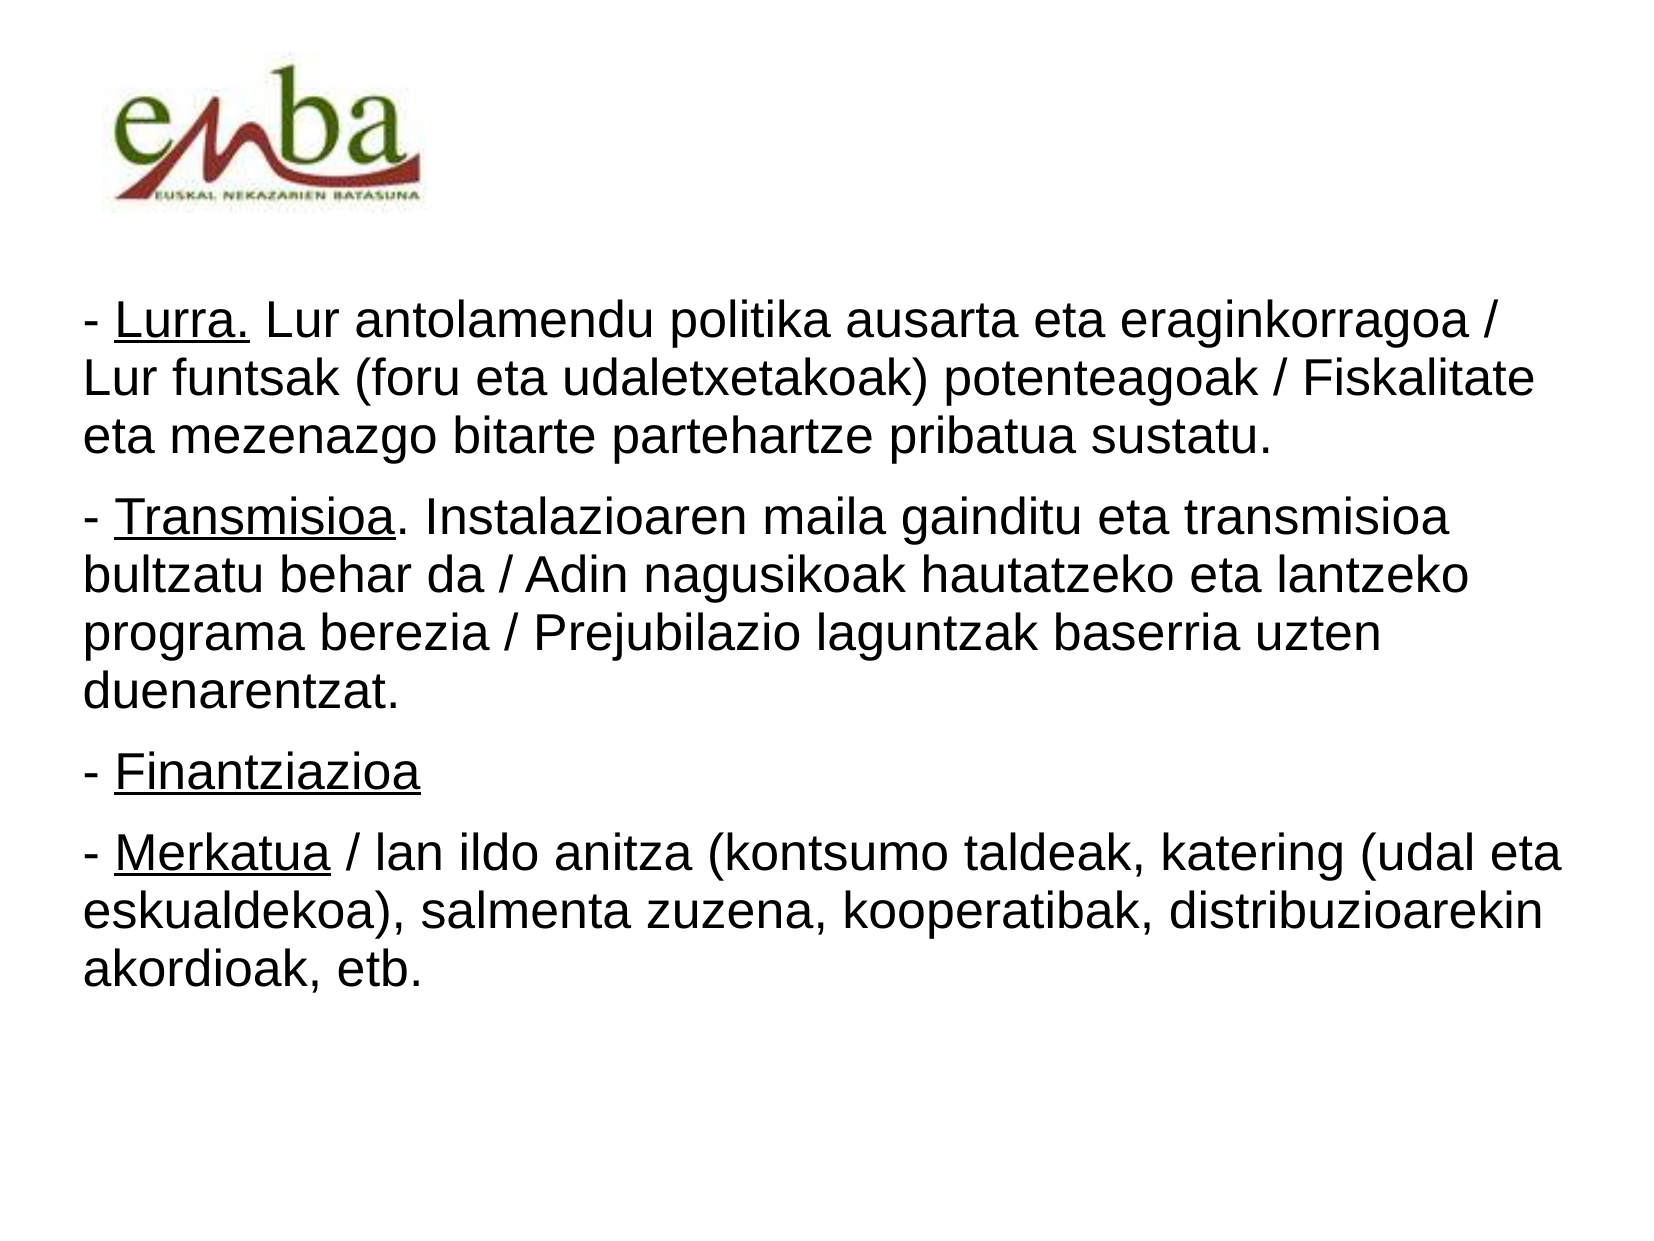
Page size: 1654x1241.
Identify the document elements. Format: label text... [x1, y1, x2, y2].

picture [102, 52, 434, 213]
list - Lurra. Lur antolamendu politika ausarta eta eraginkorragoa / Lur funtsak (foru eta udaletxetakoak) potenteagoak / Fiskalitate eta mezenazgo bitarte partehartze pribatua sustatu. - Transmisioa. Instalazioaren maila gainditu eta transmisioa bultzatu behar da / Adin nagusikoak hautatzeko eta lantzeko programa berezia / Prejubilazio laguntzak baserria uzten duenarentzat. - Finantziazioa - Merkatua / lan ildo anitza (kontsumo taldeak, katering (udal eta eskualdekoa), salmenta zuzena, kooperatibak, distribuzioarekin akordioak, etb. [82, 290, 1571, 1010]
